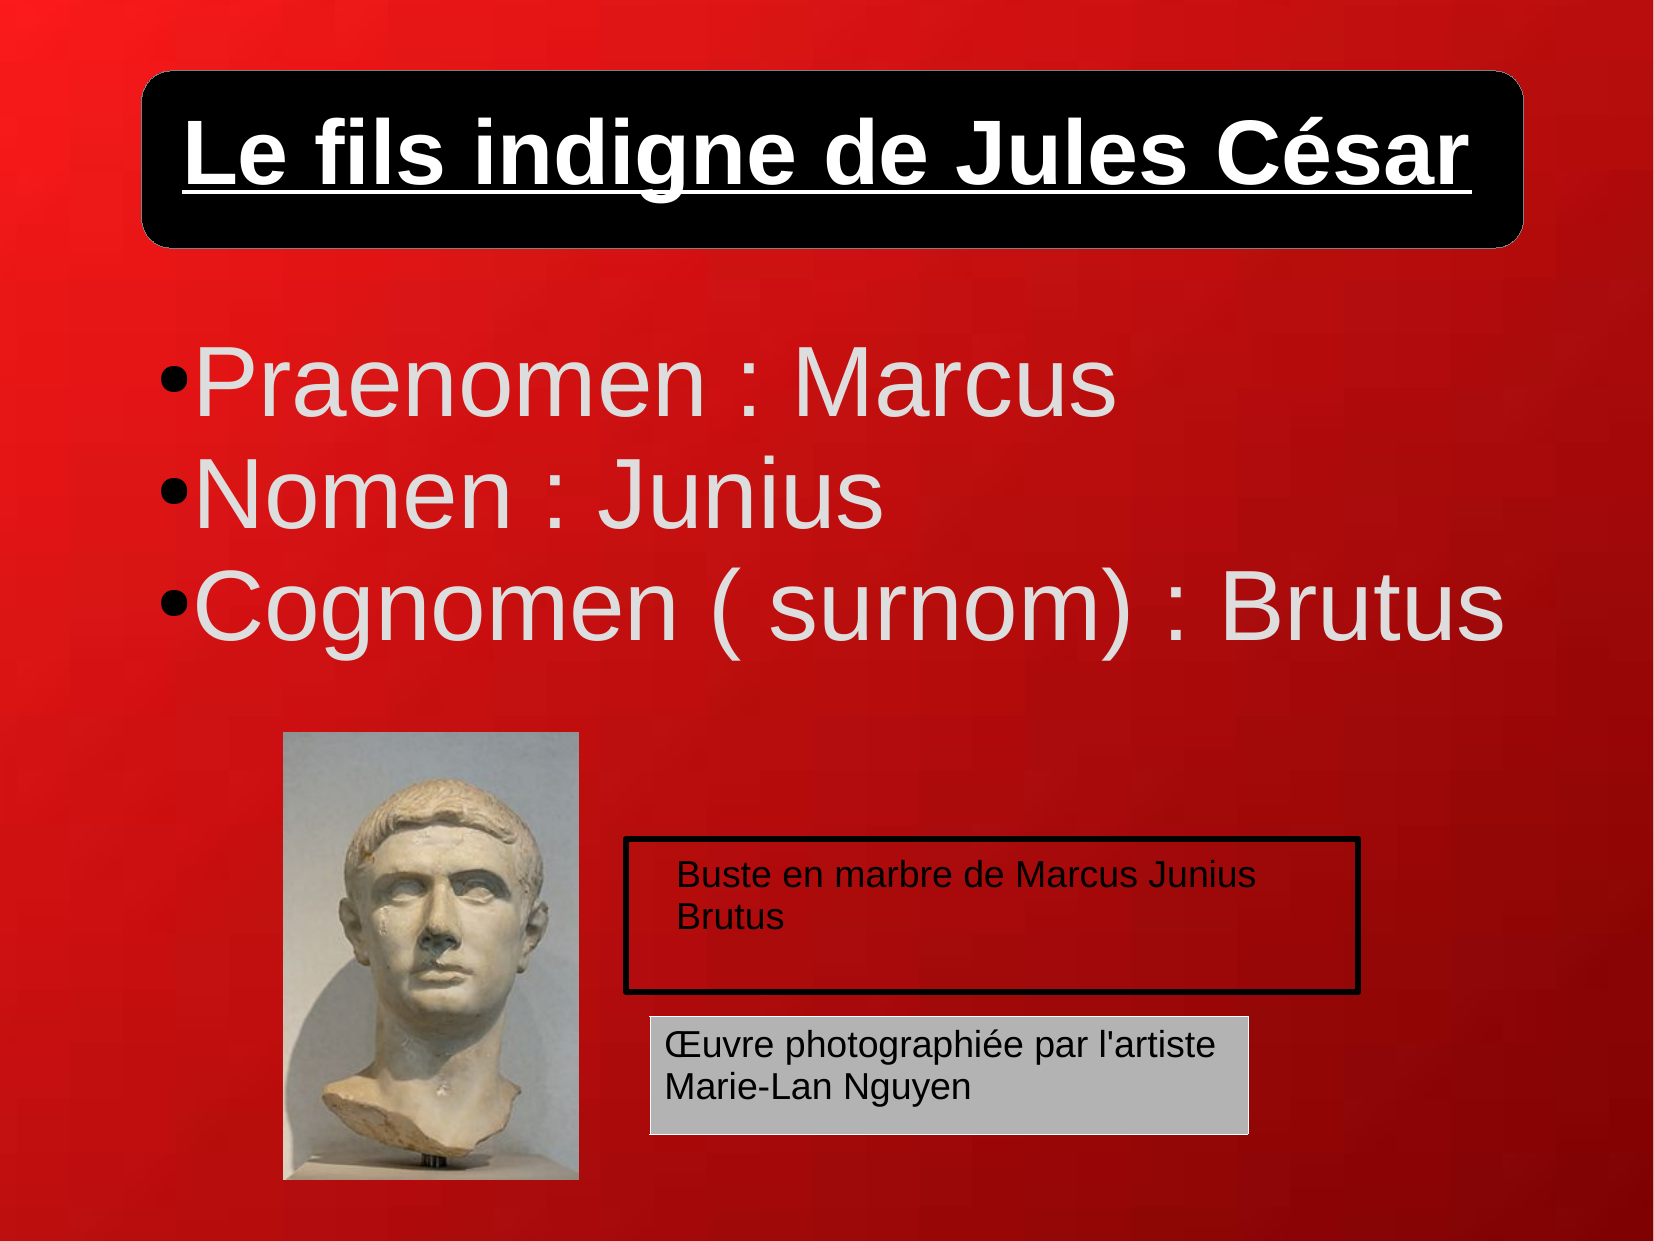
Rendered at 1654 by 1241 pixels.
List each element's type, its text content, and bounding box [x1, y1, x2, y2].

picture [0, 0, 1654, 1241]
text_box Buste en marbre de Marcus Junius Brutus [661, 845, 1288, 945]
title Le fils indigne de Jules César [82, 49, 1571, 257]
text_box Praenomen : Marcus Nomen : Junius Cognomen ( surnom) : Brutus [141, 318, 1595, 669]
table_header Œuvre photographiée par l'artiste Marie-Lan Nguyen [651, 1017, 1248, 1134]
